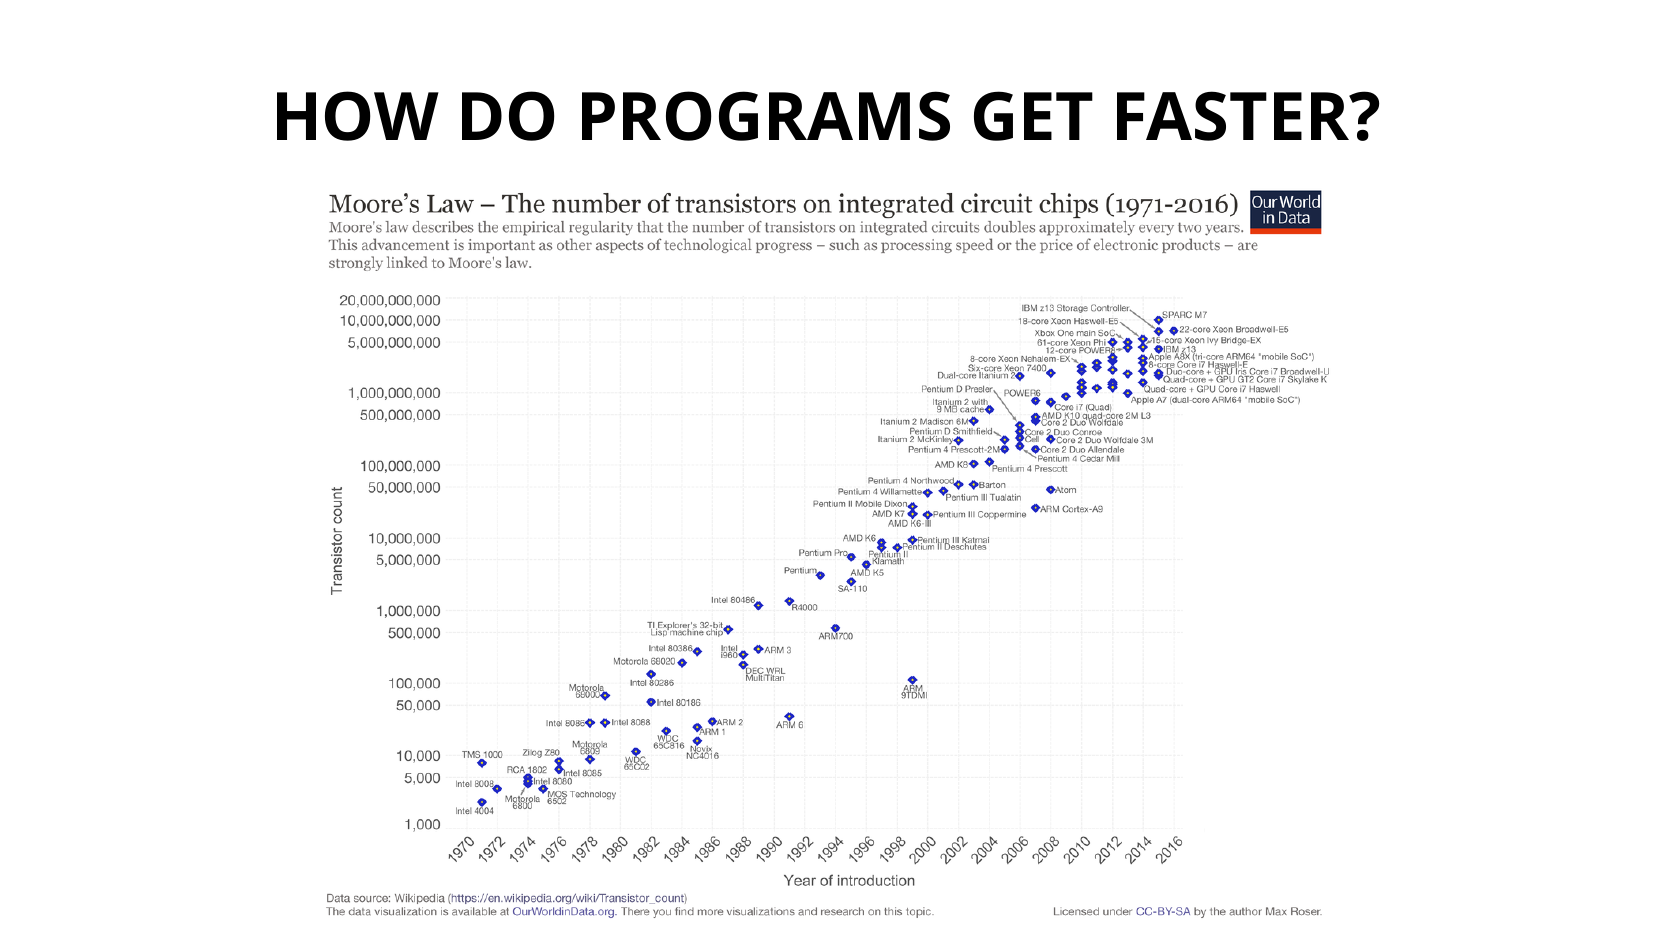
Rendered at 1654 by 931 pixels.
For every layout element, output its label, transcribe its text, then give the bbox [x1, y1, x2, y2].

title HOW DO PROGRAMS GET FASTER? [82, 36, 1571, 193]
picture [321, 185, 1332, 922]
